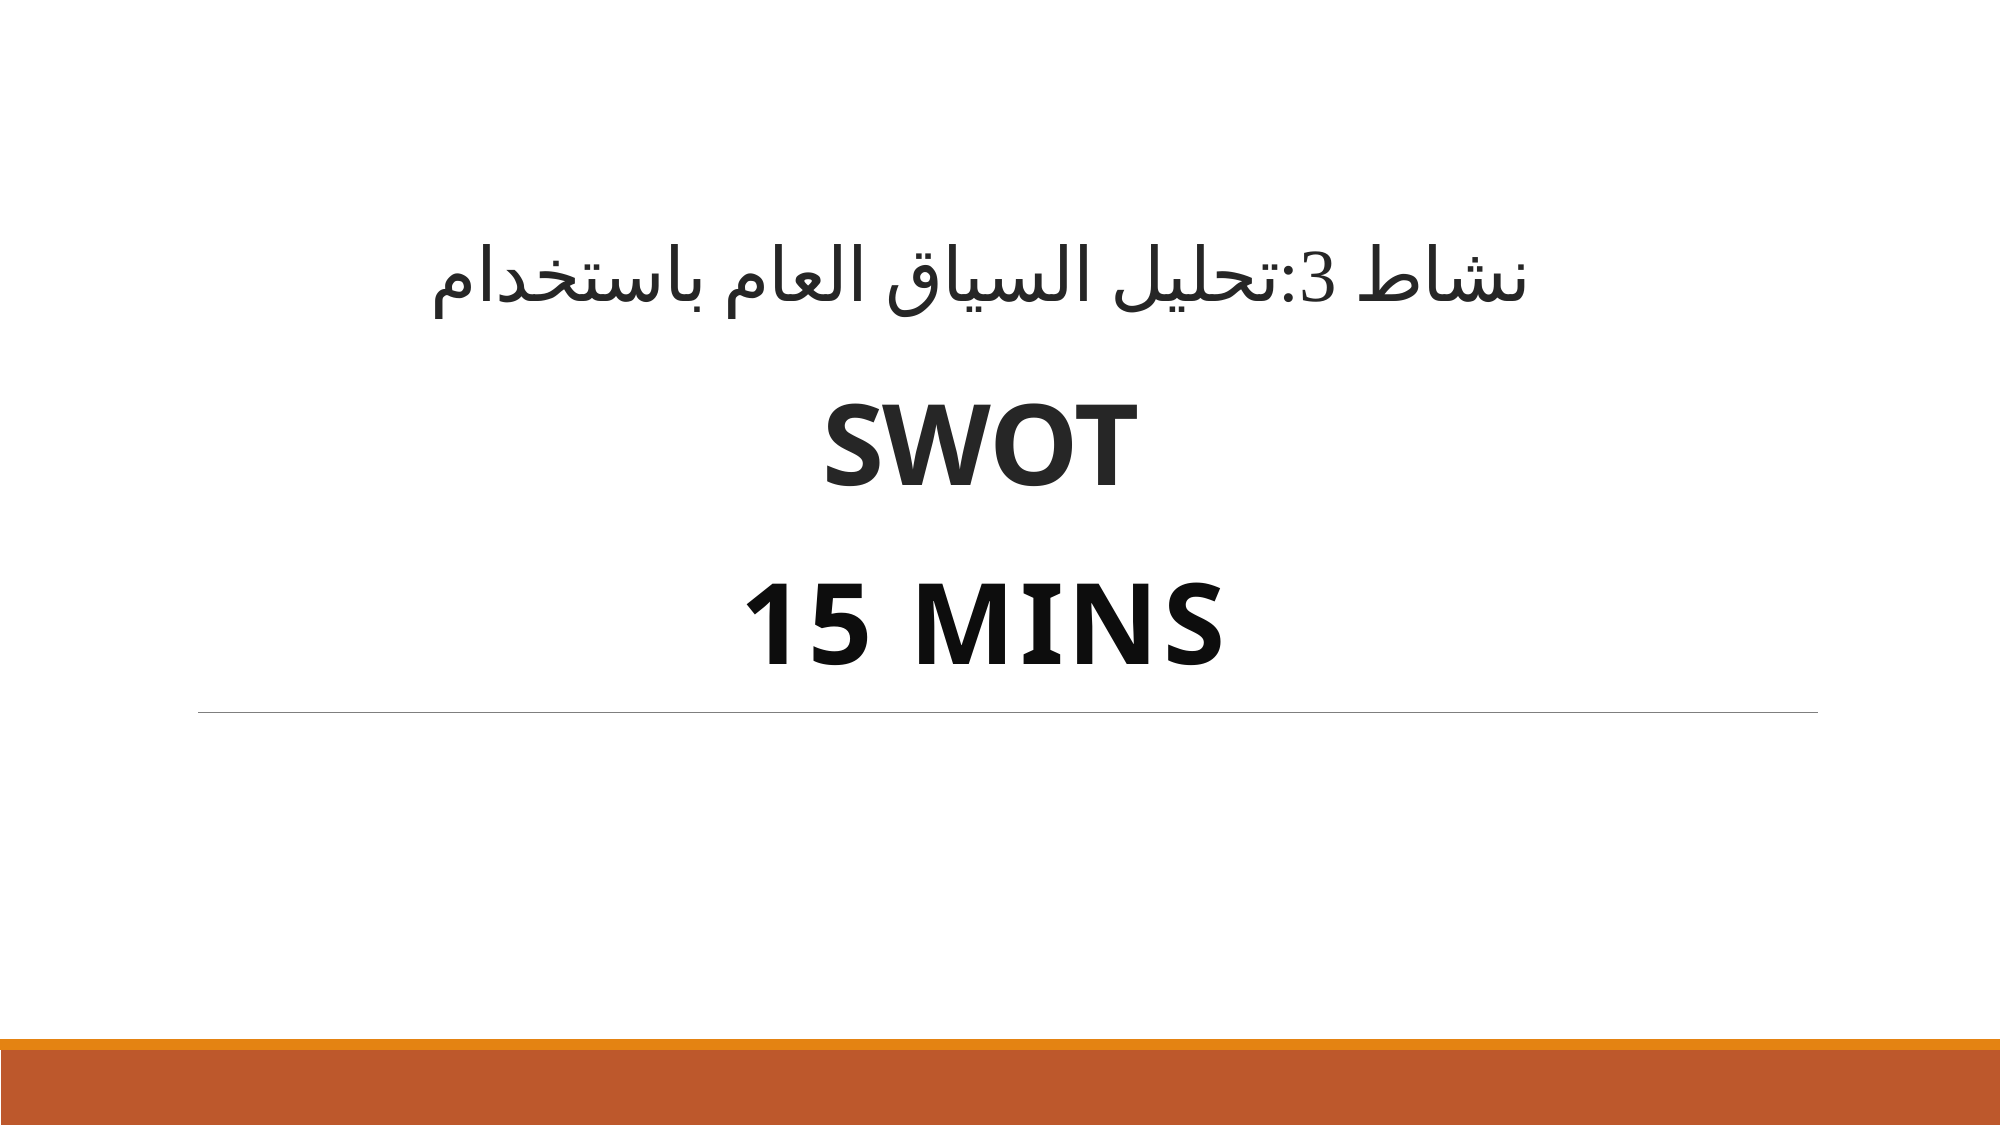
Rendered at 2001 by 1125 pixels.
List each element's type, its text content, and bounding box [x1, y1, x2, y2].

subtitle 15 MINS [378, 559, 1622, 714]
title نشاط 3:تحليل السياق العام باستخدام SWOT [123, 226, 1839, 606]
